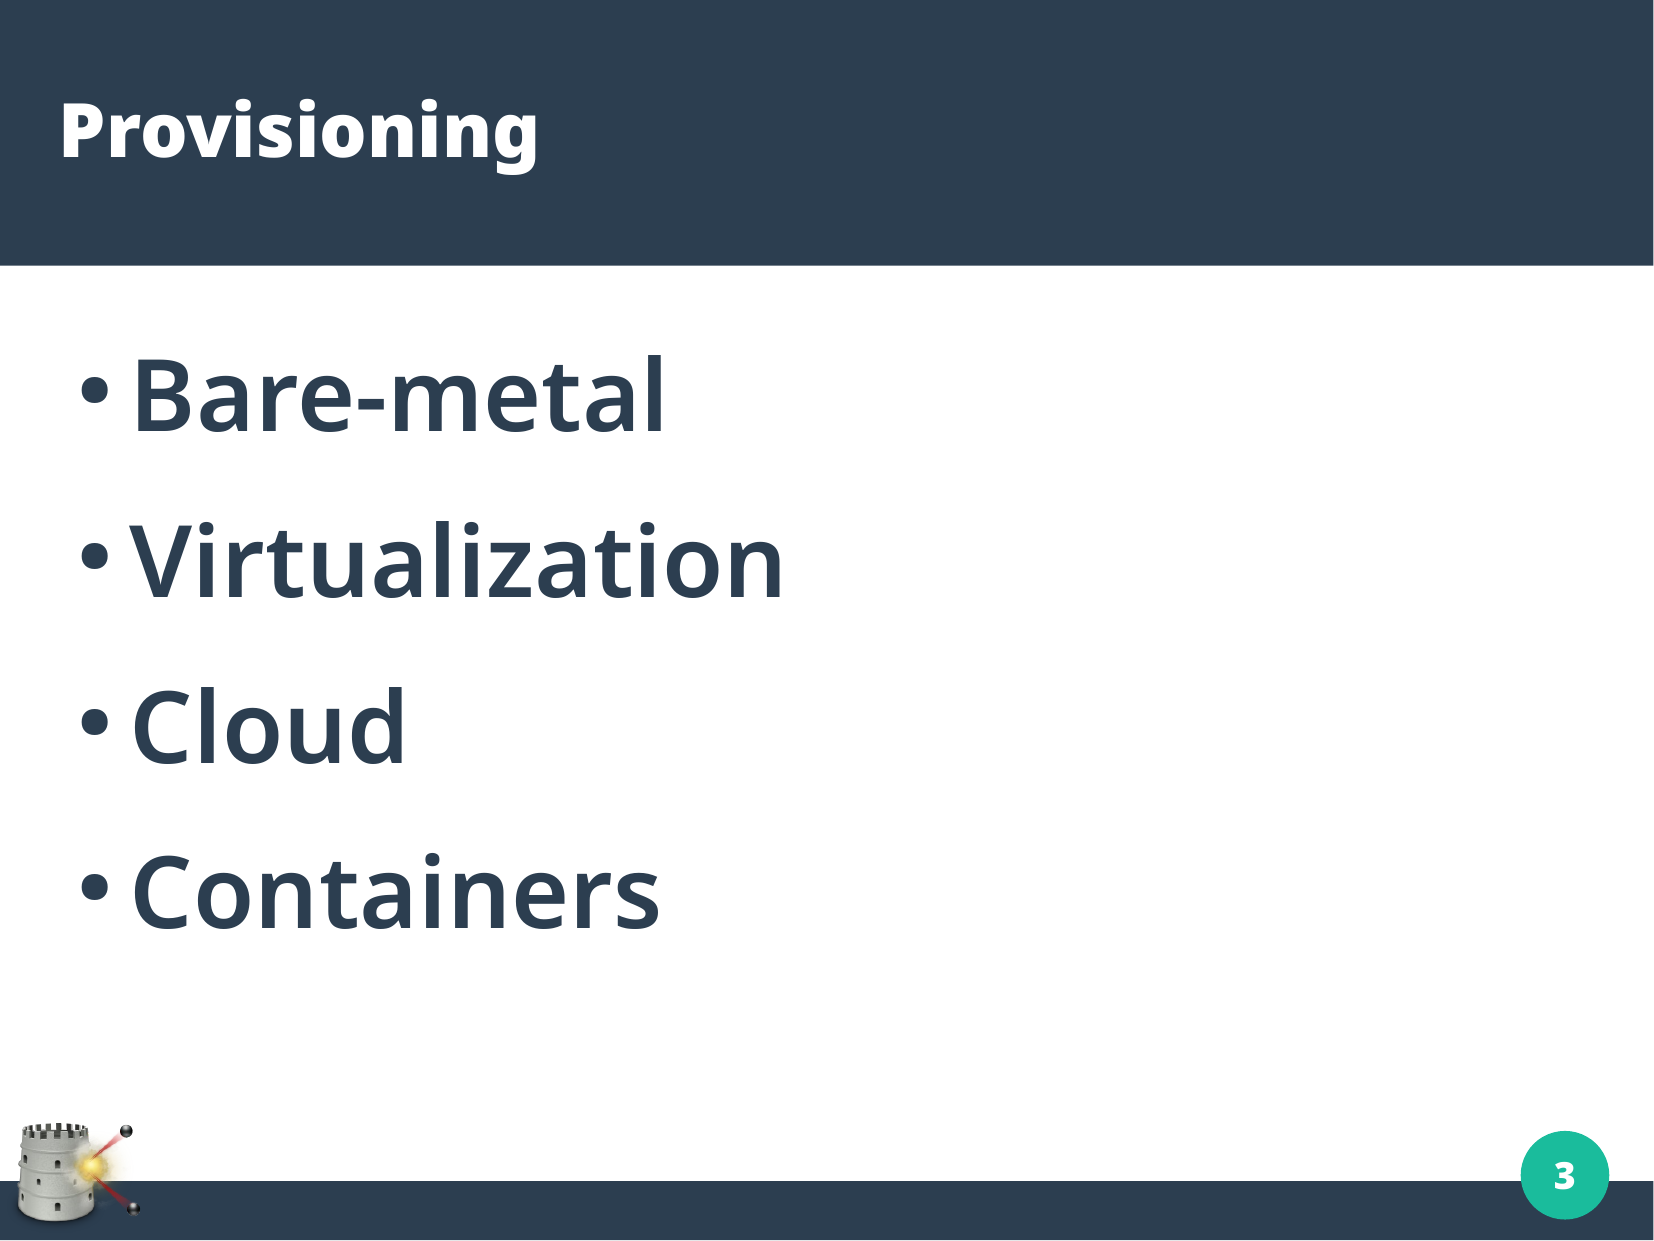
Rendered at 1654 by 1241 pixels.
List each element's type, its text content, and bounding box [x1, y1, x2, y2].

list Bare-metal Virtualization Cloud Containers [59, 324, 1595, 1152]
title Provisioning [59, 49, 1595, 207]
picture [5, 1104, 148, 1241]
